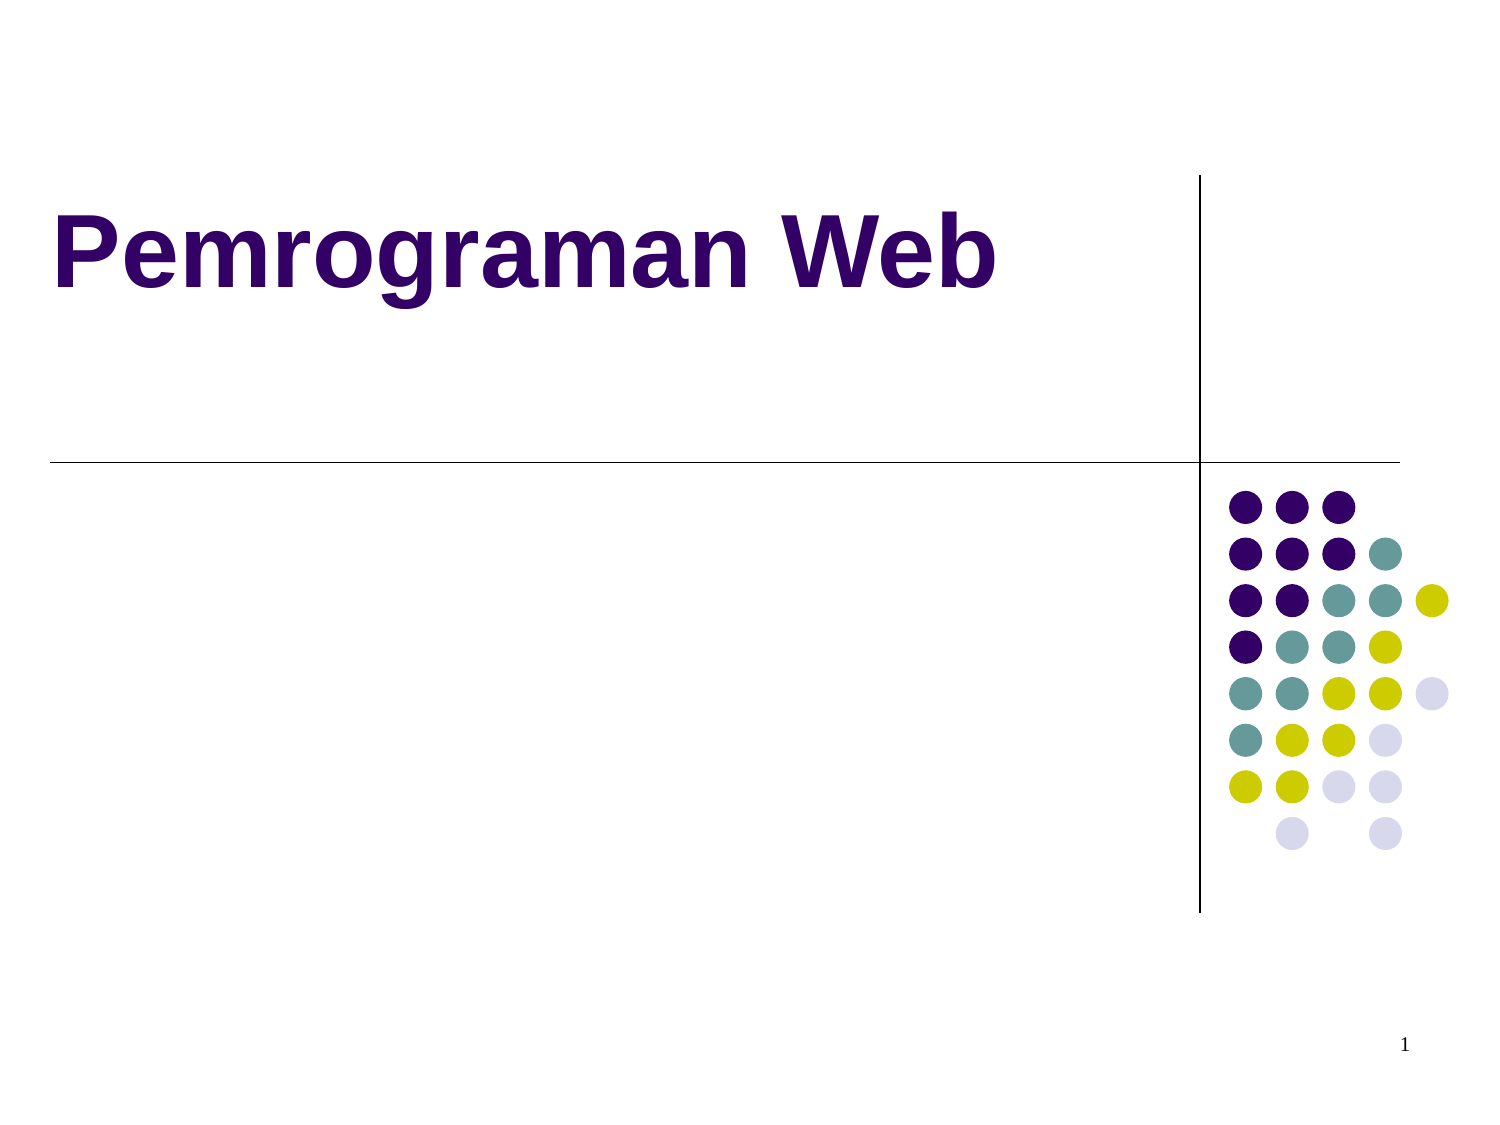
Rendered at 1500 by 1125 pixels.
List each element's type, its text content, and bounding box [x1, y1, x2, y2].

title Pemrograman Web [51, 76, 1165, 427]
